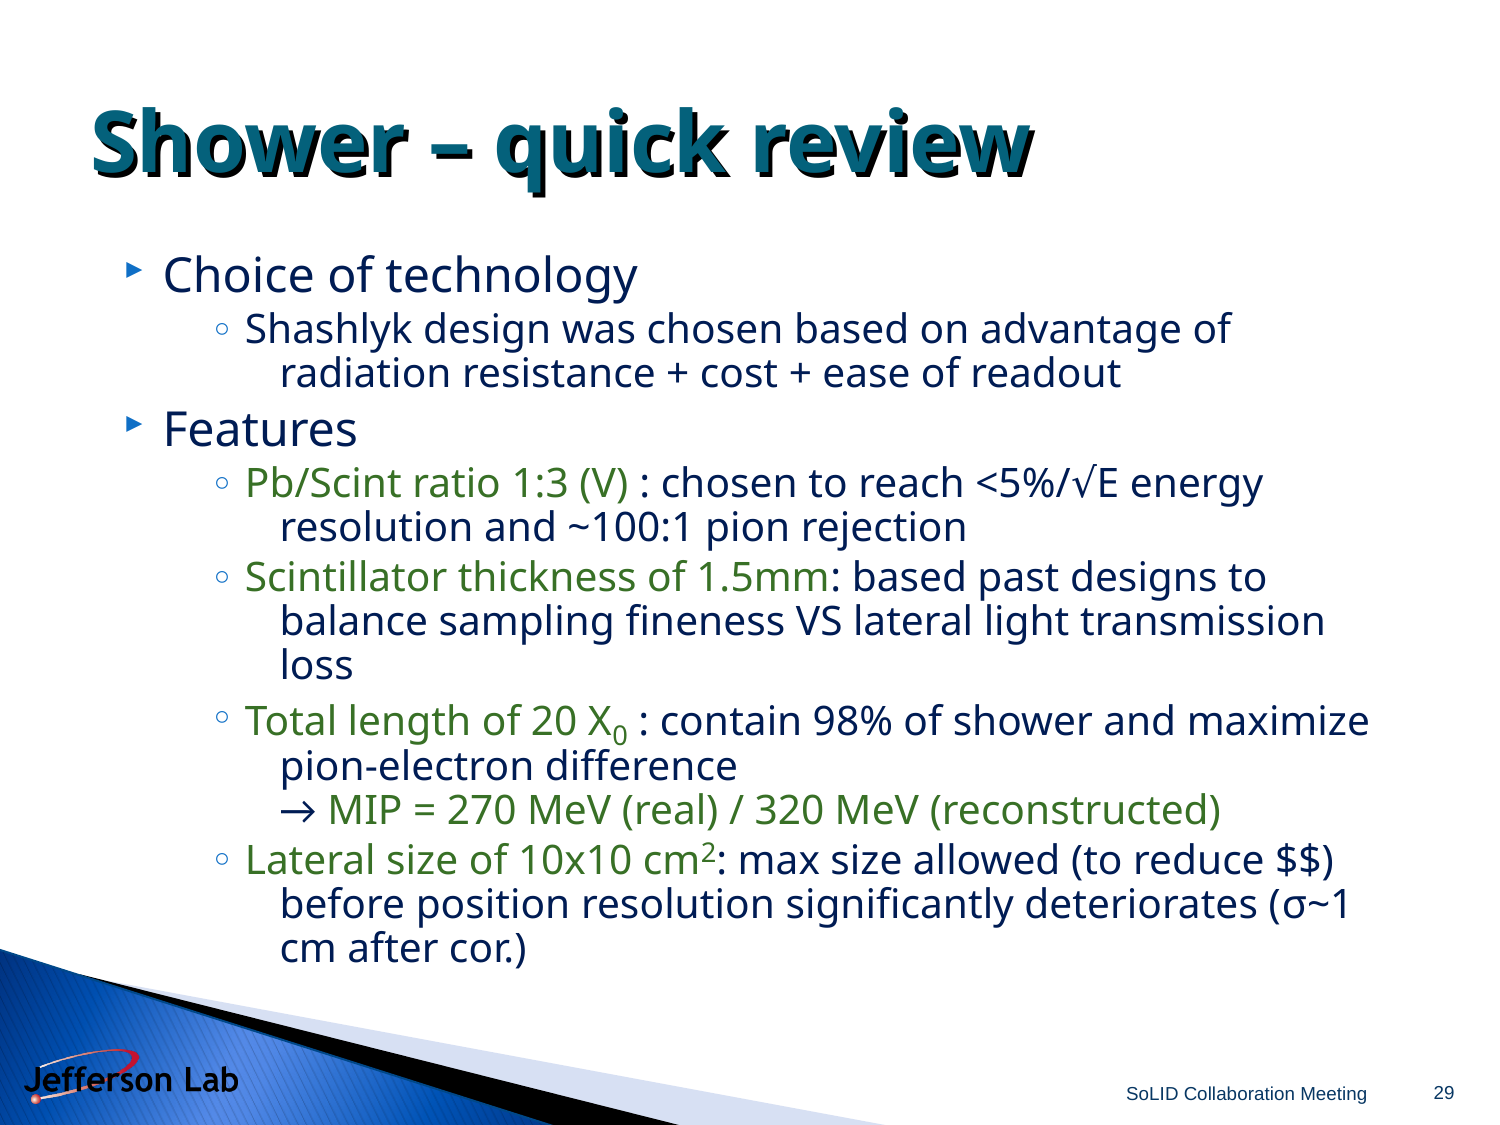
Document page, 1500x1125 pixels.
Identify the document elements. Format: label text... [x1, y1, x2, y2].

text_box SoLID Collaboration Meeting [1074, 1051, 1418, 1112]
title Shower – quick review [75, 45, 1426, 233]
list Choice of technology Shashlyk design was chosen based on advantage of radiation resistance + cost + ease of readout Features Pb/Scint ratio 1:3 (V) : chosen to reach <5%/√E energy resolution and ~100:1 pion rejection Scintillator thickness of 1.5mm: based past designs to balance sampling fineness VS lateral light transmission loss Total length of 20 X0 : contain 98% of shower and maximize pion-electron difference → MIP = 270 MeV (real) / 320 MeV (reconstructed) Lateral size of 10x10 cm2: max size allowed (to reduce $$) before position resolution significantly deteriorates (σ~1 cm after cor.) [75, 243, 1426, 986]
text_box 29 [1418, 1051, 1479, 1112]
